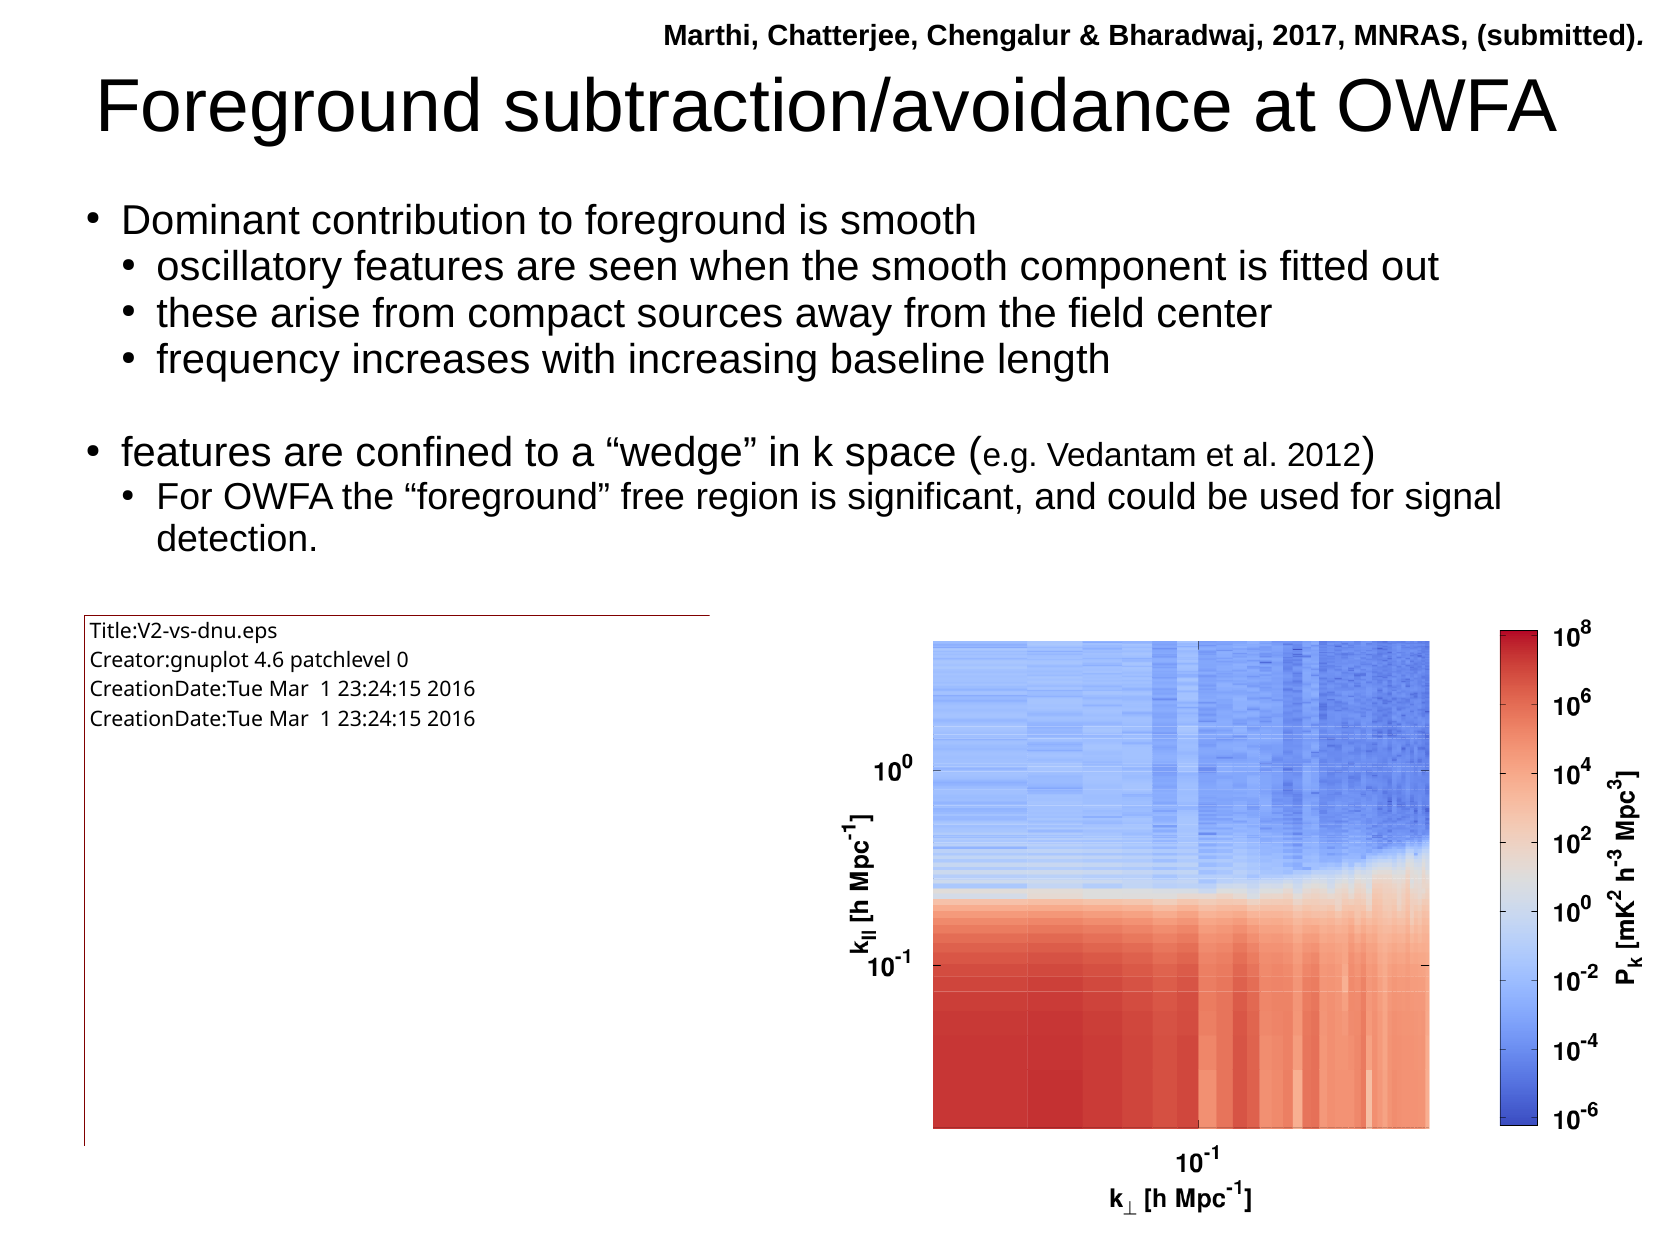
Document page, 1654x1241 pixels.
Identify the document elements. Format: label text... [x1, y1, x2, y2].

text_box Dominant contribution to foreground is smooth oscillatory features are seen when the smooth component is fitted out these arise from compact sources away from the field center frequency increases with increasing baseline length features are confined to a “wedge” in k space (e.g. Vedantam et al. 2012) For OWFA the “foreground” free region is significant, and could be used for signal detection. [70, 188, 1595, 611]
text_box Marthi, Chatterjee, Chengalur & Bharadwaj, 2017, MNRAS, (submitted). [649, 0, 1645, 71]
picture [839, 610, 1654, 1217]
picture [82, 614, 710, 1146]
title Foreground subtraction/avoidance at OWFA [82, 35, 1571, 175]
